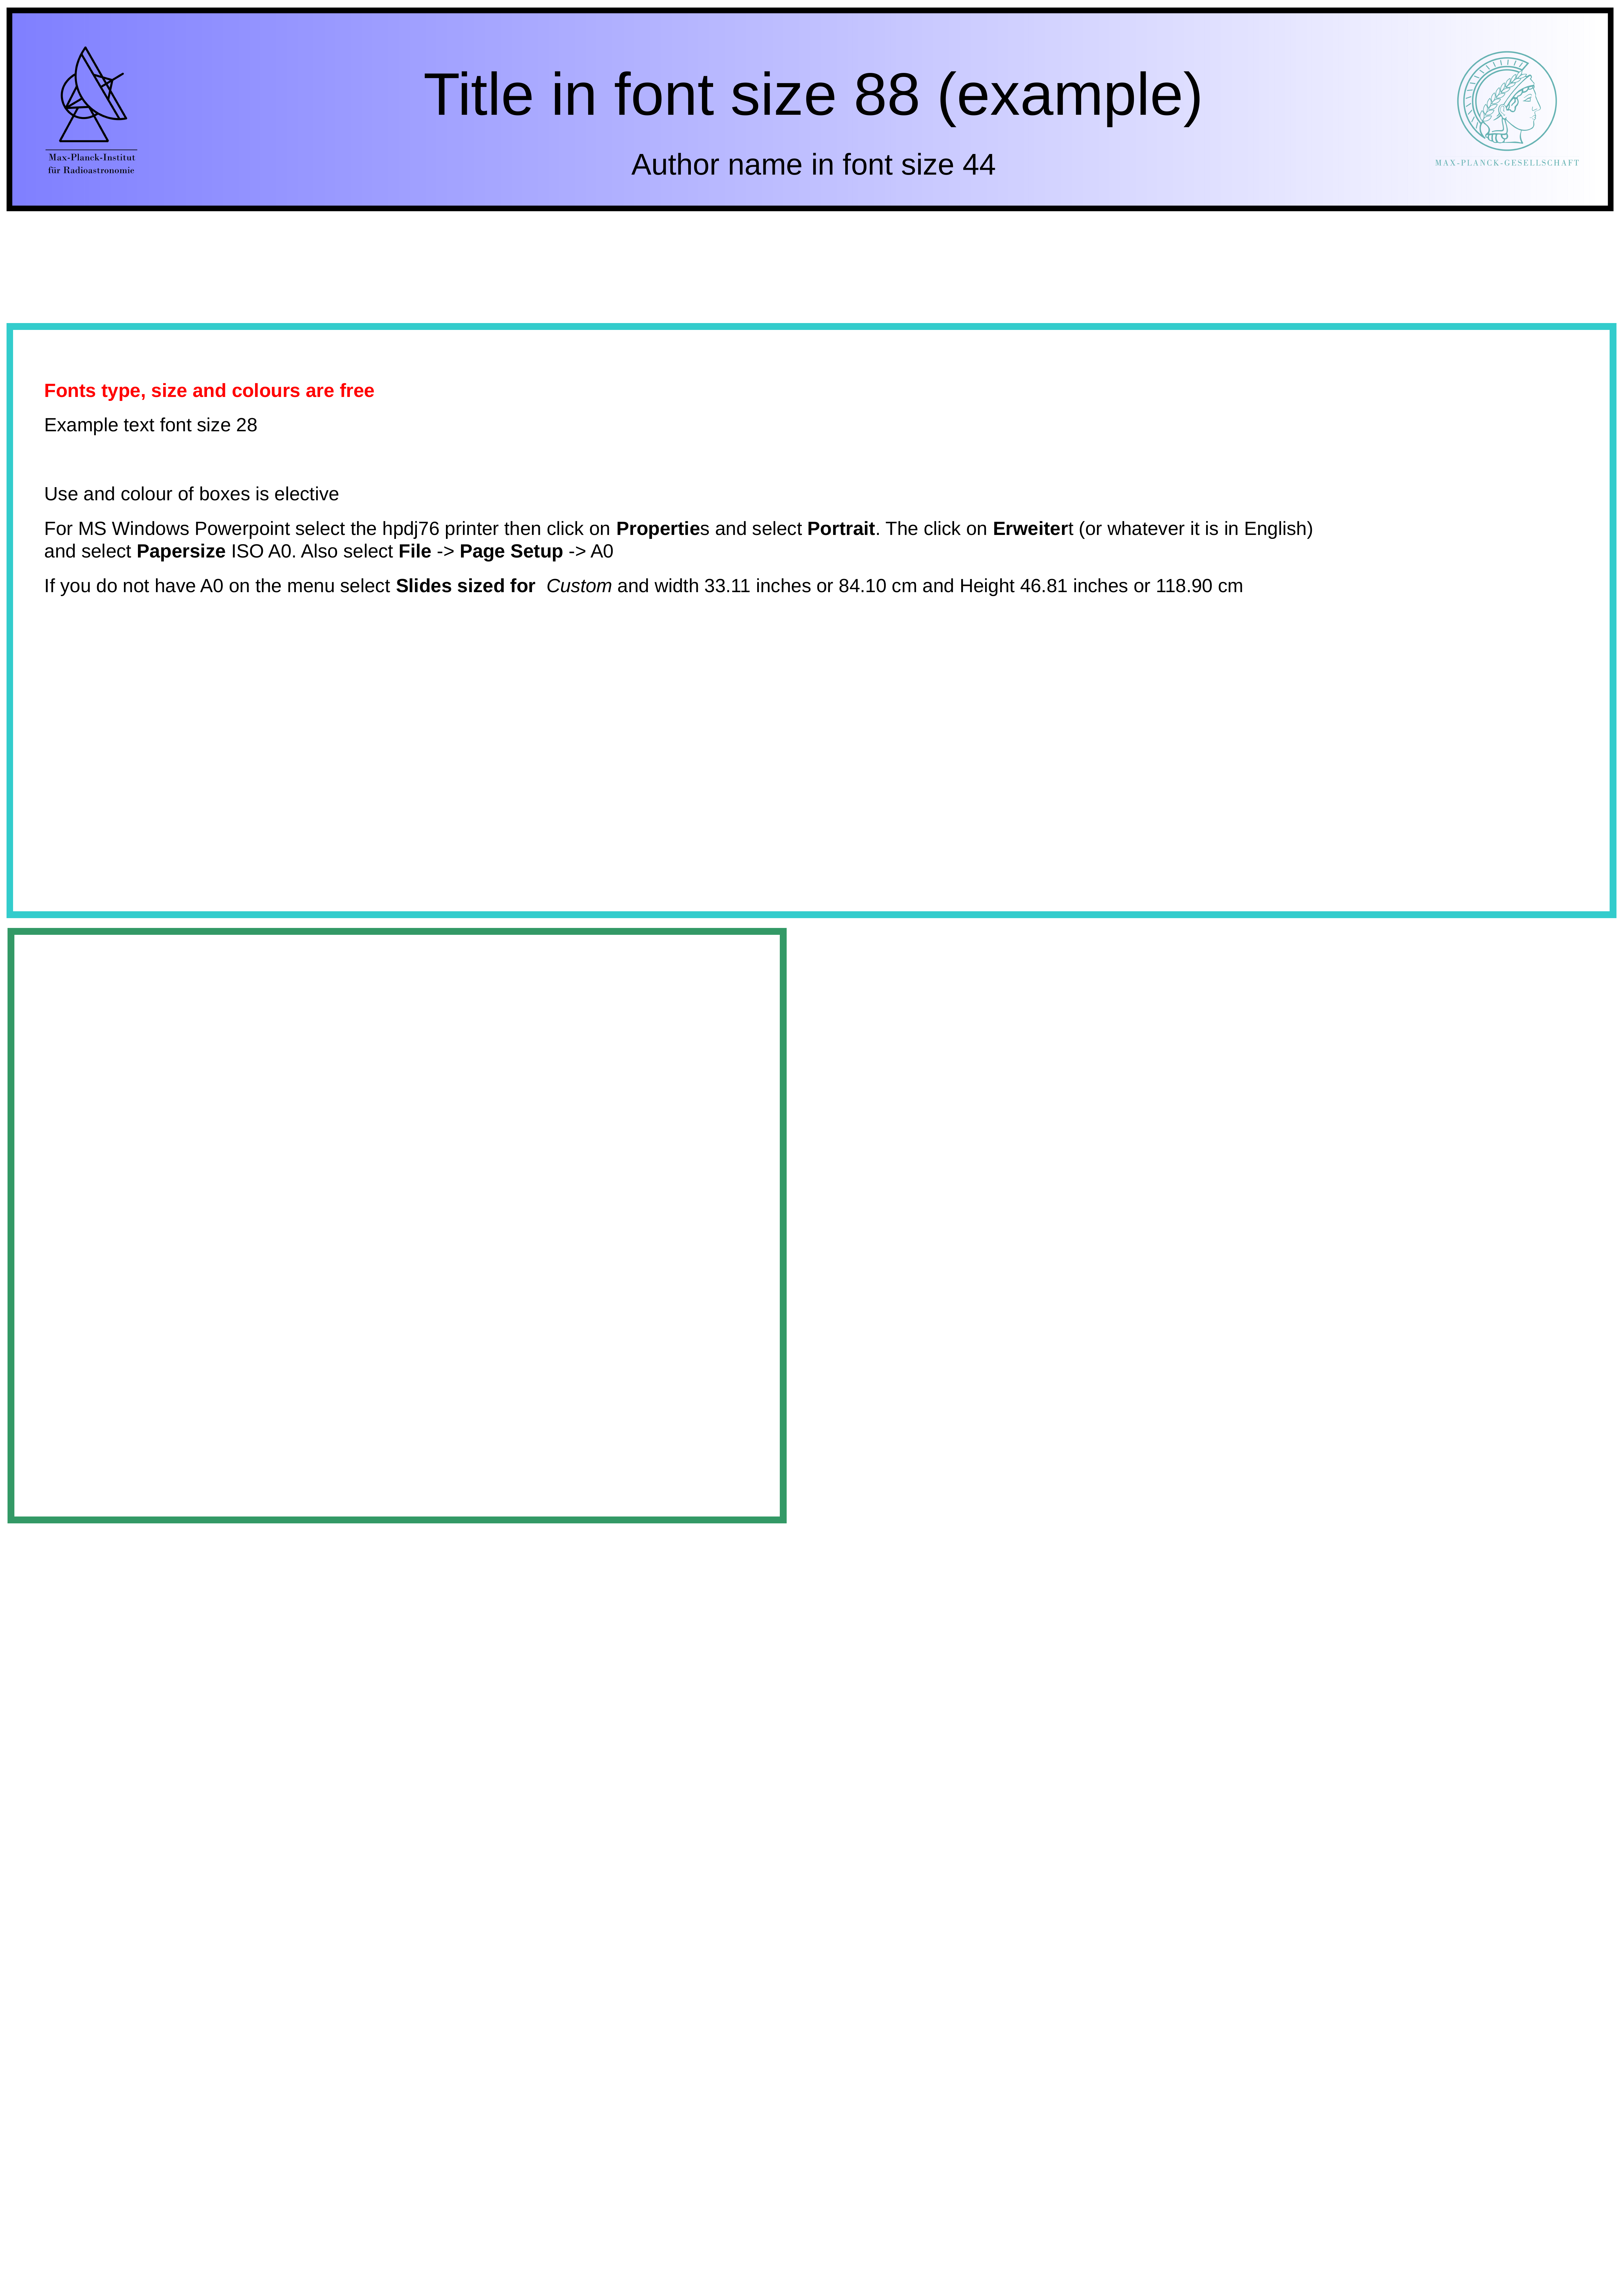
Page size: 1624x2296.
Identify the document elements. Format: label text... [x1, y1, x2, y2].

text_box [11, 932, 783, 1520]
text_box Title in font size 88 (example) Author name in font size 44 [399, 52, 1229, 183]
text_box Fonts type, size and colours are free Example text font size 28 Use and colour of boxes is elective For MS Windows Powerpoint select the hpdj76 printer then click on Properties and select Portrait. The click on Erweitert (or whatever it is in English) and select Papersize ISO A0. Also select File -> Page Setup -> A0 If you do not have A0 on the menu select Slides sized for Custom and width 33.11 inches or 84.10 cm and Height 46.81 inches or 118.90 cm [39, 375, 1352, 667]
picture [7, 8, 1614, 211]
text_box [10, 326, 1613, 915]
